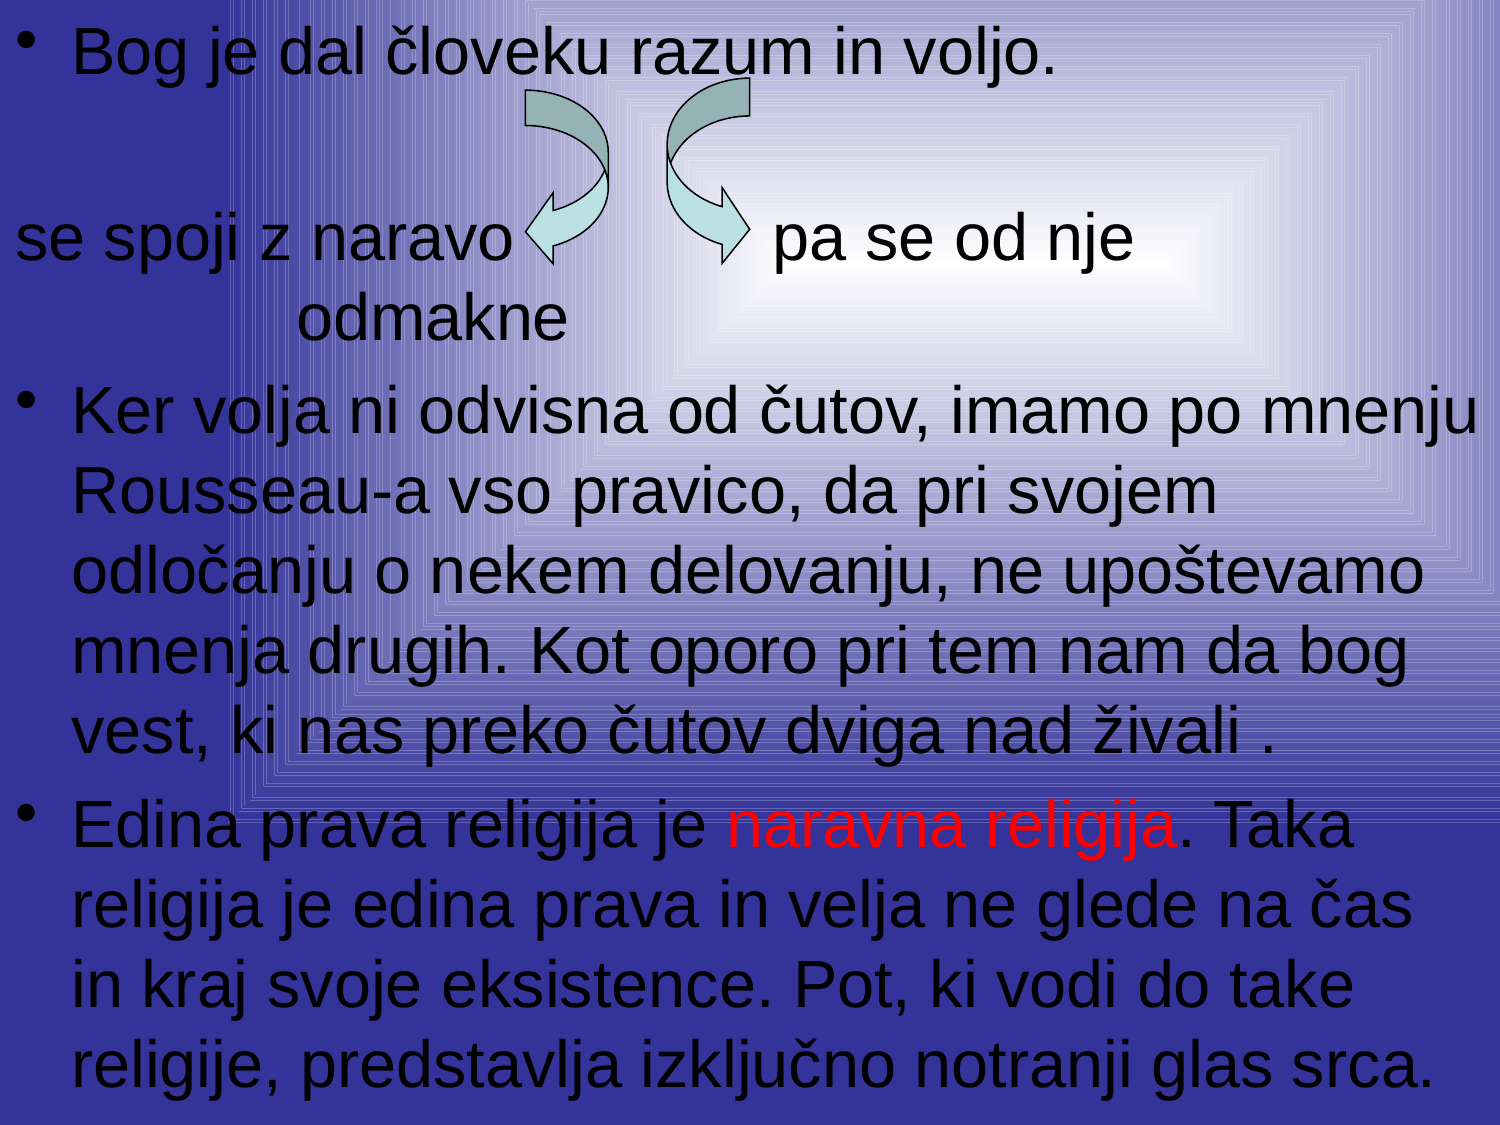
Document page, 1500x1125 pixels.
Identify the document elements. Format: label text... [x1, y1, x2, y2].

text_box [525, 90, 609, 264]
text_box [667, 78, 750, 264]
list Bog je dal človeku razum in voljo. se spoji z naravo pa se od nje odmakne Ker volja ni odvisna od čutov, imamo po mnenju Rousseau-a vso pravico, da pri svojem odločanju o nekem delovanju, ne upoštevamo mnenja drugih. Kot oporo pri tem nam da bog vest, ki nas preko čutov dviga nad živali . Edina prava religija je naravna religija. Taka religija je edina prava in velja ne glede na čas in kraj svoje eksistence. Pot, ki vodi do take religije, predstavlja izključno notranji glas srca. [0, 0, 1500, 1125]
